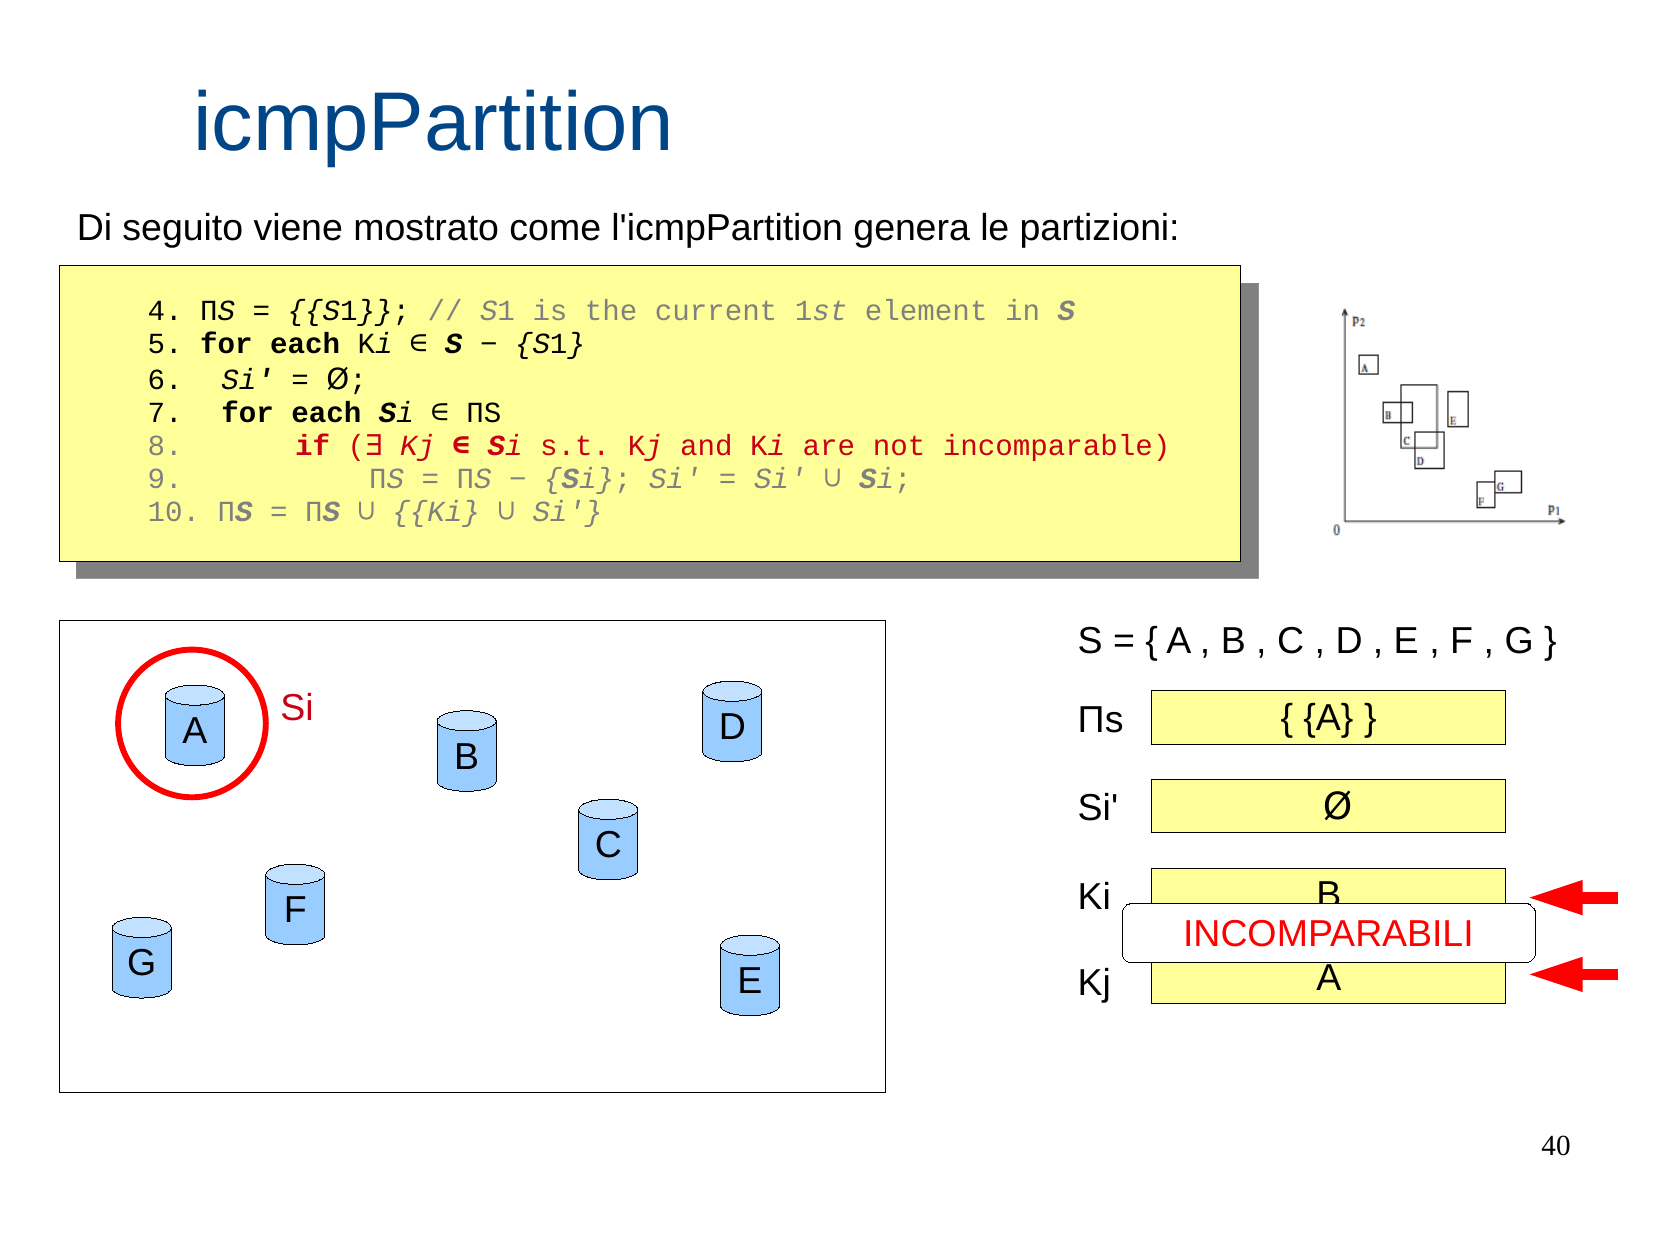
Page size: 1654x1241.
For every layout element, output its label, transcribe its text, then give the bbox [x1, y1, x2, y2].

text_box B [1323, 895, 1335, 903]
text_box S = { A , B , C , D , E , F , G } [1062, 611, 1571, 669]
text_box D [702, 692, 762, 762]
text_box G [112, 929, 172, 999]
text_box B [1151, 868, 1506, 903]
text_box F [265, 876, 325, 945]
text_box INCOMPARABILI [1122, 903, 1536, 963]
text_box { {A} } [1151, 690, 1506, 745]
picture [1299, 290, 1625, 562]
text_box Ki [1062, 868, 1151, 925]
text_box [118, 649, 265, 798]
list Di seguito viene mostrato come l'icmpPartition genera le partizioni: [59, 206, 1388, 254]
text_box Si [265, 679, 355, 736]
text_box E [720, 947, 780, 1016]
text_box Kj [1062, 954, 1152, 1012]
title icmpPartition [193, 33, 1567, 210]
text_box 4. ΠS = {{S1}}; // S1 is the current 1st element in S 5. for each Ki ∈ S − {S1} 6. Si' = Ø; 7. for each Si ∈ ΠS 8. if (∃ Kj ∈ Si s.t. Kj and Ki are not incomparable) 9. ΠS = ΠS − {Si}; Si' = Si' ∪ Si; 10. ΠS = ΠS ∪ {{Ki} ∪ Si'} [59, 265, 1241, 562]
text_box B [1323, 884, 1334, 892]
text_box A [1151, 963, 1506, 1004]
text_box Ø [1151, 779, 1506, 833]
text_box Si' [1062, 779, 1152, 837]
text_box B [437, 722, 497, 792]
text_box C [578, 811, 638, 880]
text_box A [165, 697, 225, 766]
text_box Πs [1062, 690, 1152, 748]
